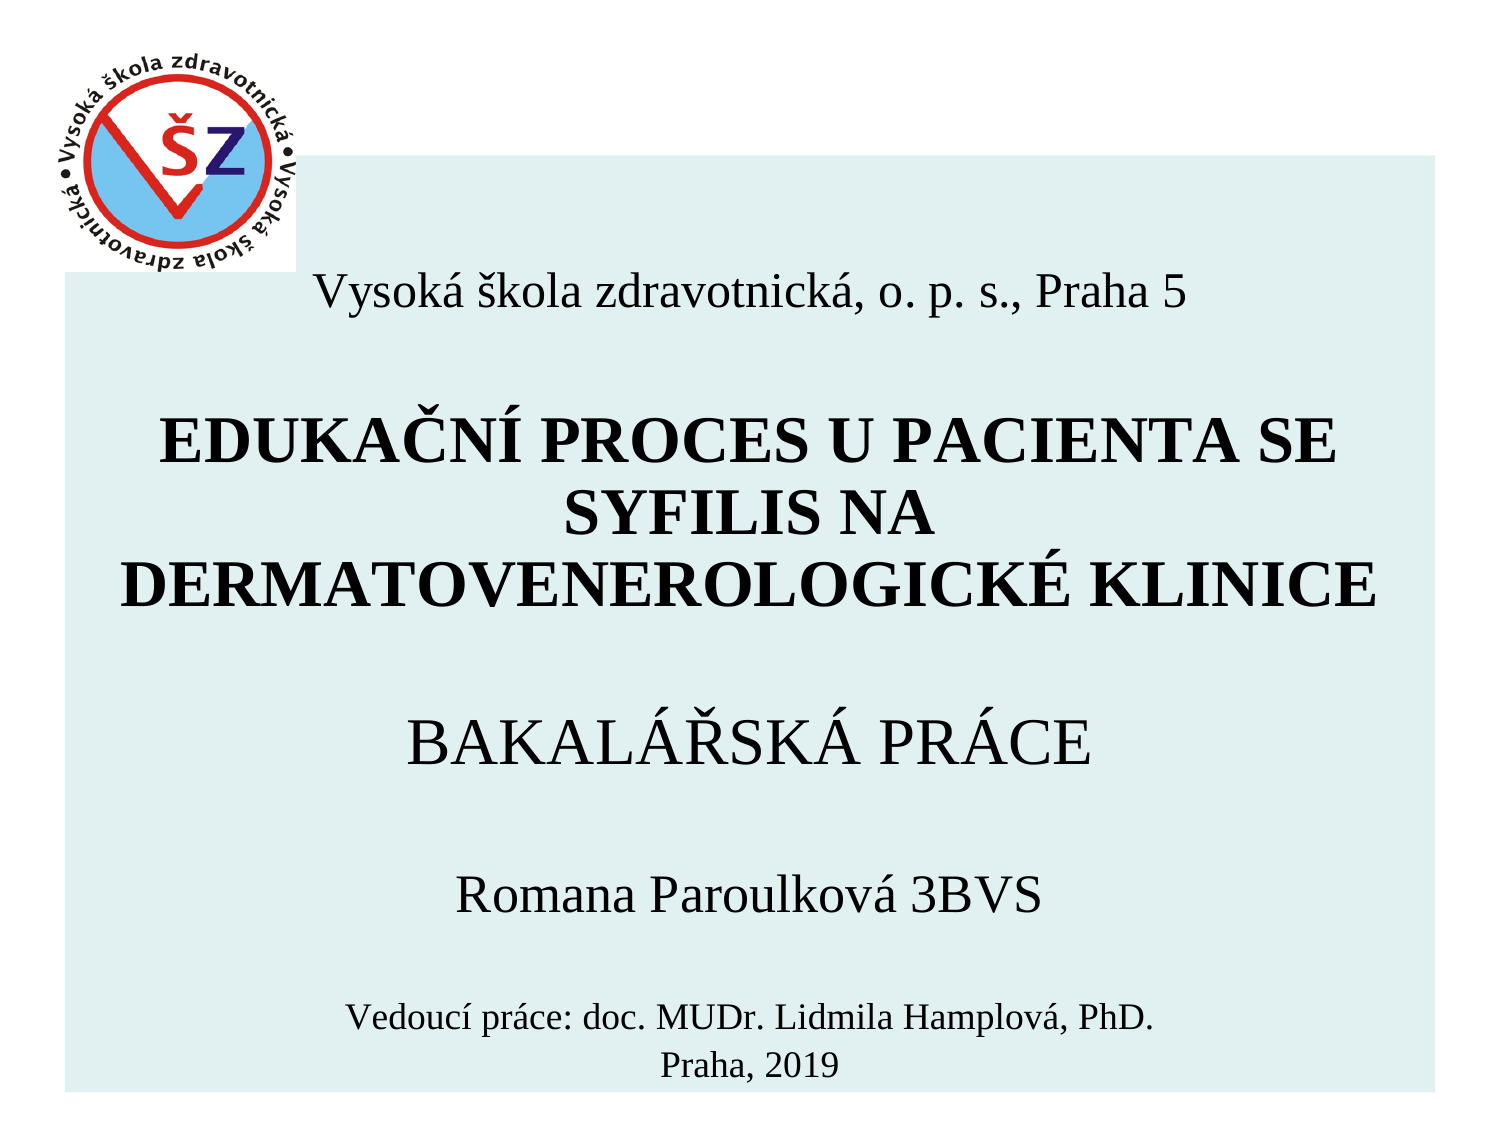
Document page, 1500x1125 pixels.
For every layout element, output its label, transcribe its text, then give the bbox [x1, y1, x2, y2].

subtitle Vysoká škola zdravotnická, o. p. s., Praha 5 EDUKAČNÍ PROCES U PACIENTA SE SYFILIS NA DERMATOVENEROLOGICKÉ KLINICE BAKALÁŘSKÁ PRÁCE Romana Paroulková 3BVS Vedoucí práce: doc. MUDr. Lidmila Hamplová, PhD. Praha, 2019 [64, 155, 1436, 1093]
picture [58, 53, 296, 272]
